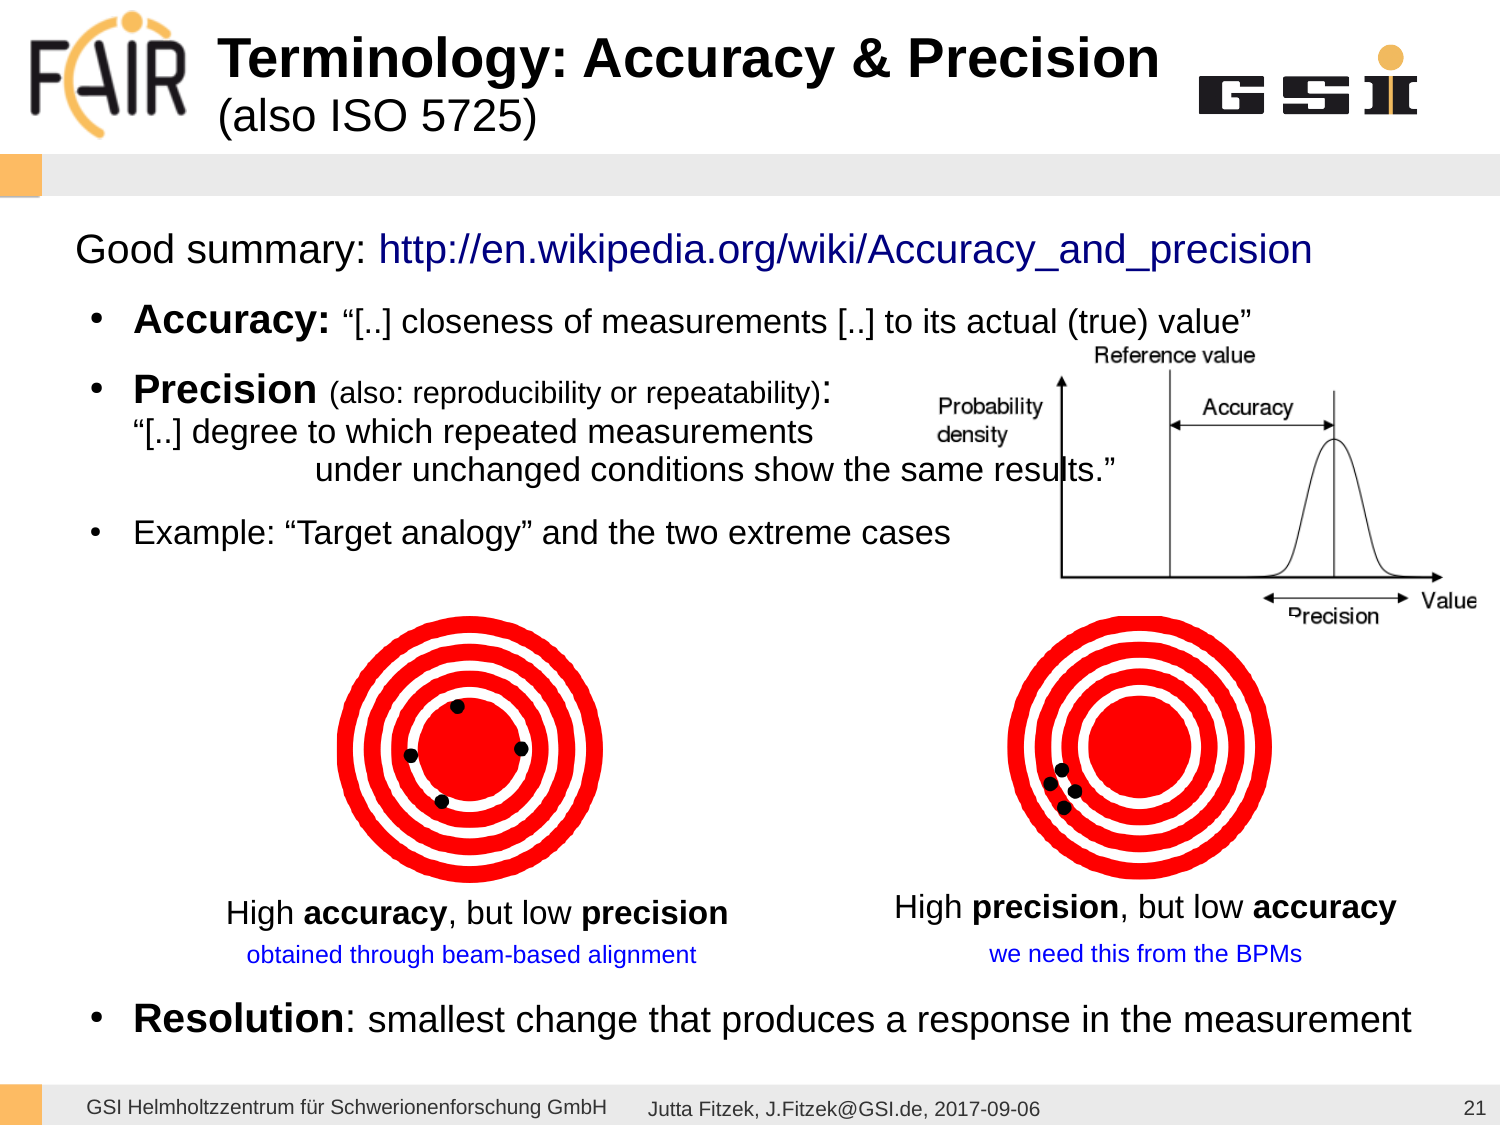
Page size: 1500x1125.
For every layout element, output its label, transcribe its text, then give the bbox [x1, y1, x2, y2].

text_box we need this from the BPMs [929, 932, 1364, 976]
title Terminology: Accuracy & Precision (also ISO 5725) [217, 0, 1177, 173]
text_box High accuracy, but low precision [200, 886, 755, 933]
picture [1197, 42, 1419, 117]
picture [336, 616, 621, 886]
picture [1007, 616, 1296, 880]
picture [30, 9, 187, 141]
list Good summary: http://en.wikipedia.org/wiki/Accuracy_and_precision Accuracy: “[..] closeness of measurements [..] to its actual (true) value” Precision (also: reproducibility or repeatability): “[..] degree to which repeated measurements under unchanged conditions show the same results.” Example: “Target analogy” and the two extreme cases Resolution: smallest change that produces a response in the measurement [75, 226, 1426, 1080]
picture [1426, 341, 1477, 641]
text_box High precision, but low accuracy [844, 880, 1448, 933]
text_box obtained through beam-based alignment [172, 933, 773, 977]
